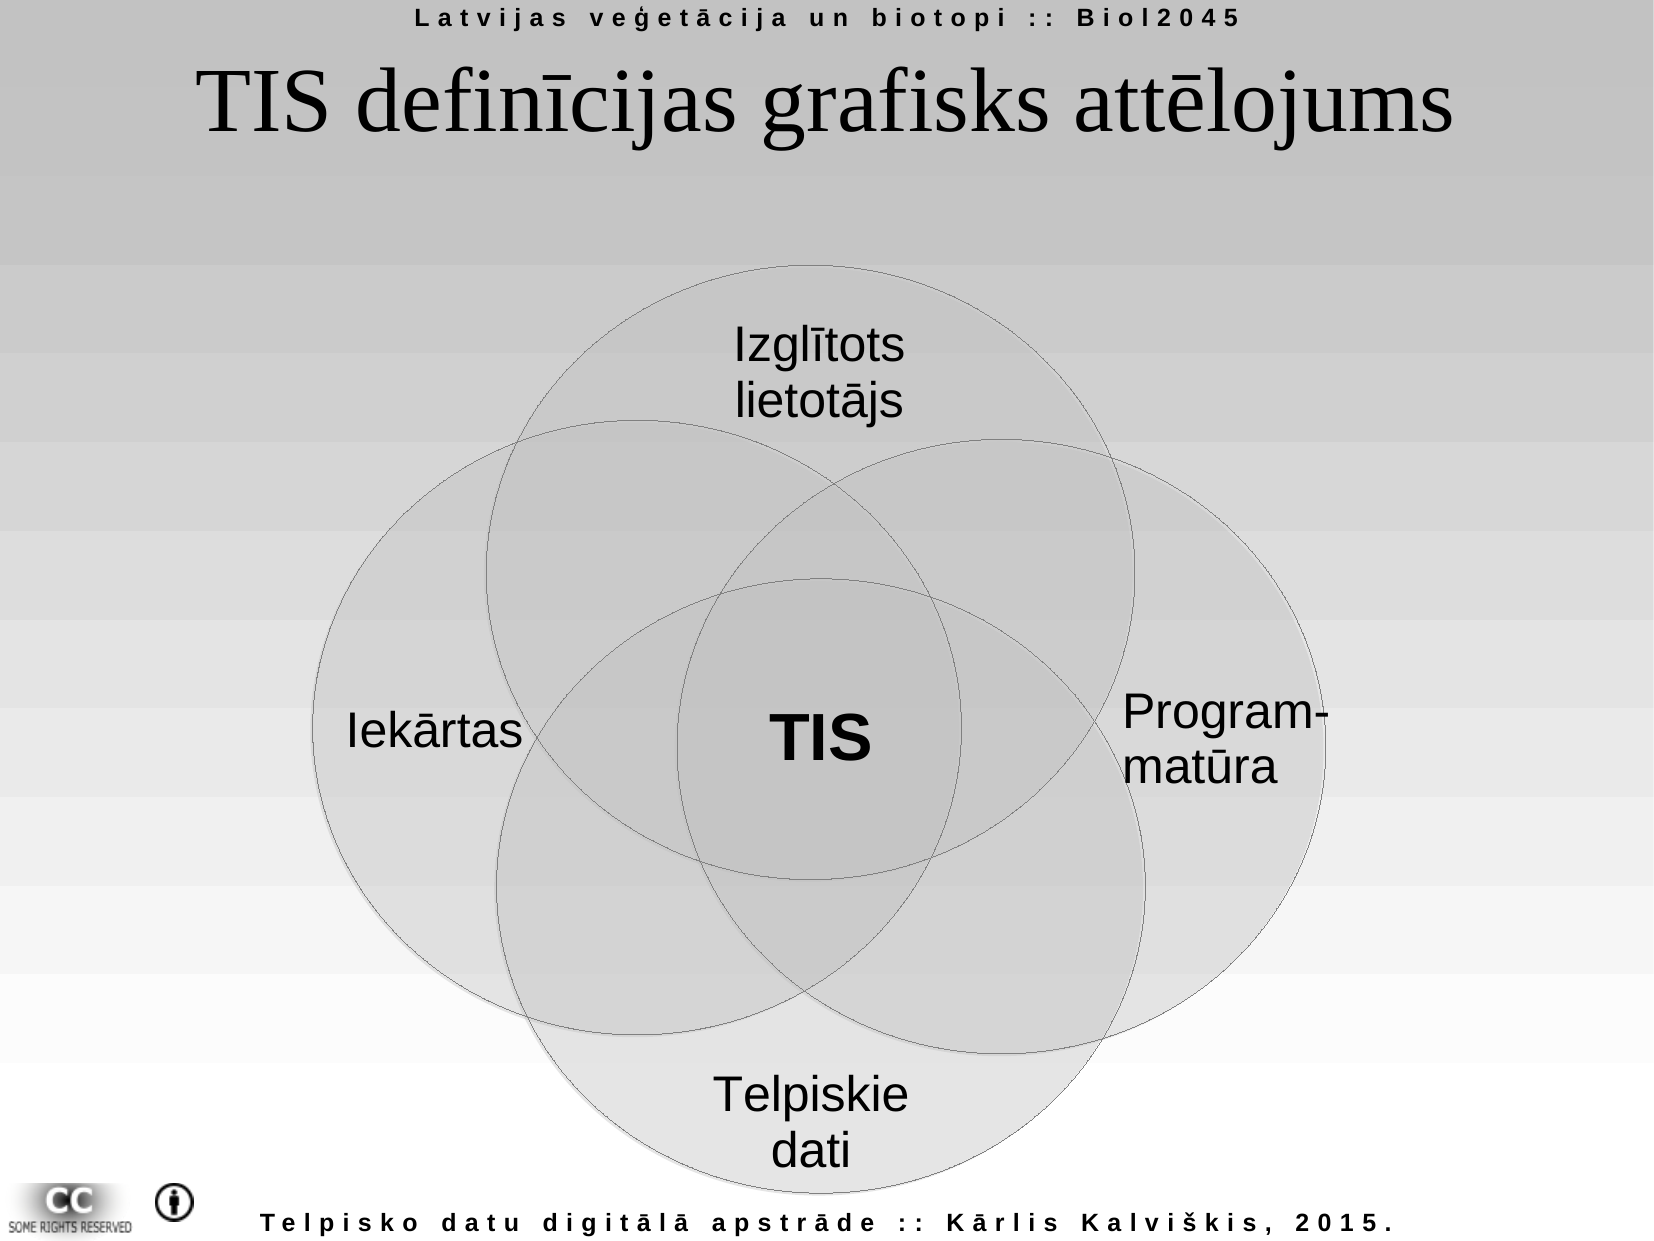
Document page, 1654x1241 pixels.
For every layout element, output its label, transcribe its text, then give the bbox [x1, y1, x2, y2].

text_box Iekārtas [345, 695, 527, 765]
text_box Program- matūra [1122, 678, 1332, 799]
text_box [310, 296, 1320, 1196]
picture [0, 0, 1654, 1241]
text_box TIS [769, 699, 885, 775]
text_box Telpiskie dati [712, 1065, 917, 1179]
title TIS definīcijas grafisks attēlojums [29, 49, 1625, 296]
text_box Izglītots lietotājs [733, 315, 910, 429]
